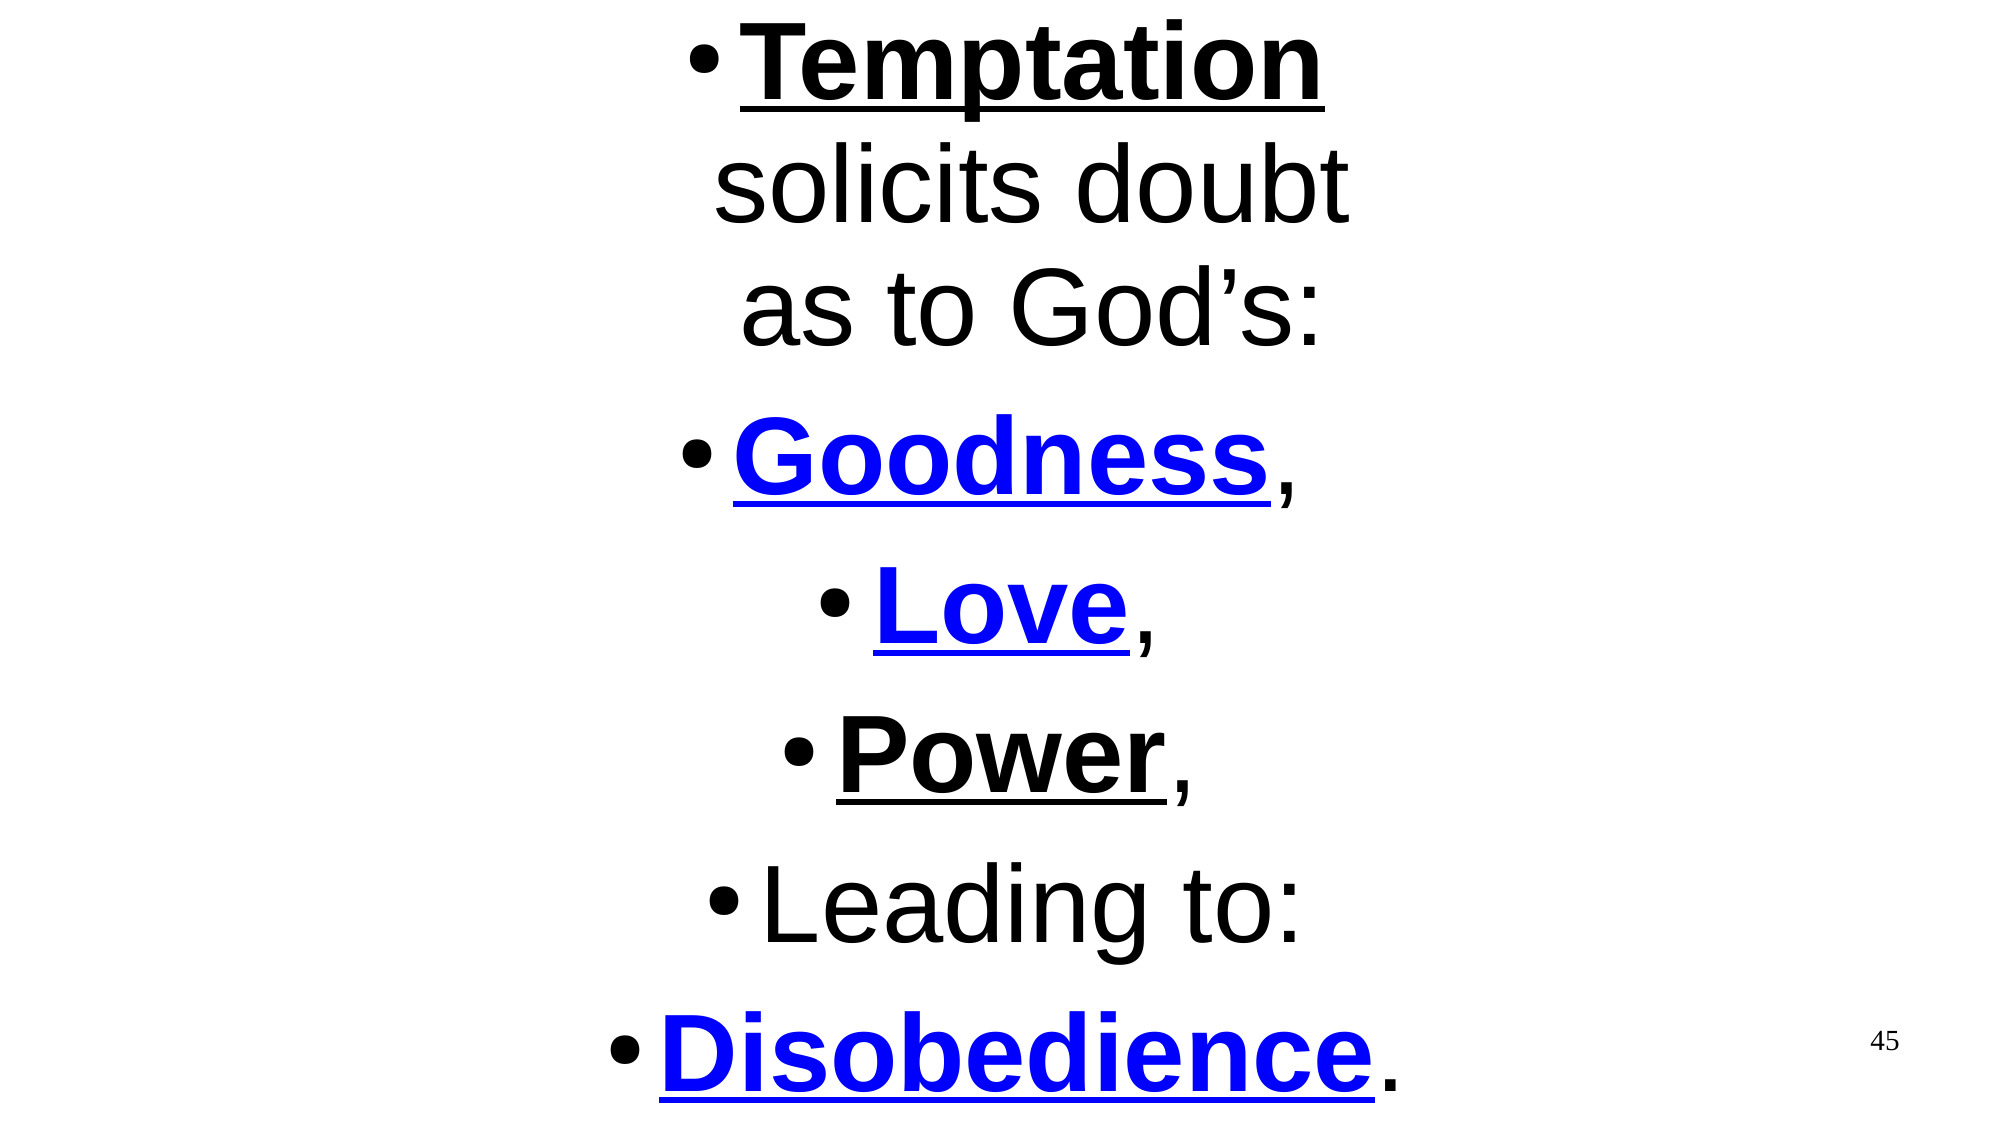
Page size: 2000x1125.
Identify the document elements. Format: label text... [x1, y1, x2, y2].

list Temptation solicits doubt as to God’s: Goodness, Love, Power, Leading to: Disobedience. [0, 0, 1996, 1123]
